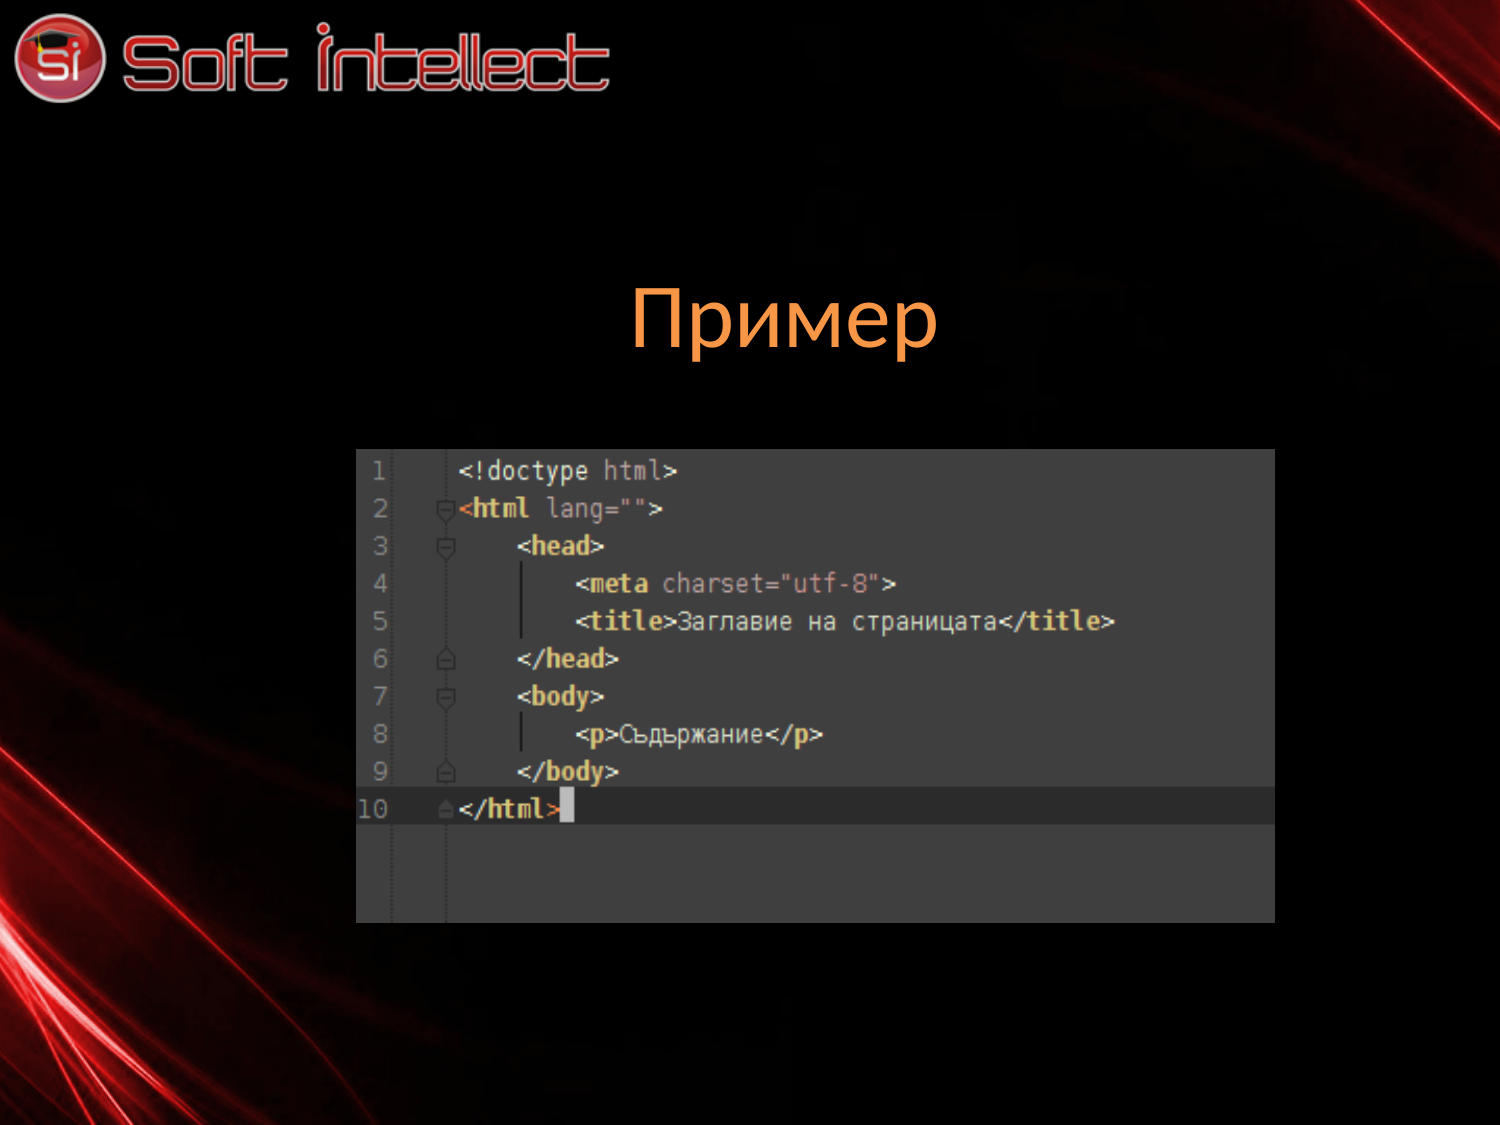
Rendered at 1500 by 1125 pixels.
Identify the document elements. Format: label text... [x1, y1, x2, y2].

picture [0, 0, 1500, 1125]
text_box Пример [147, 190, 1422, 432]
